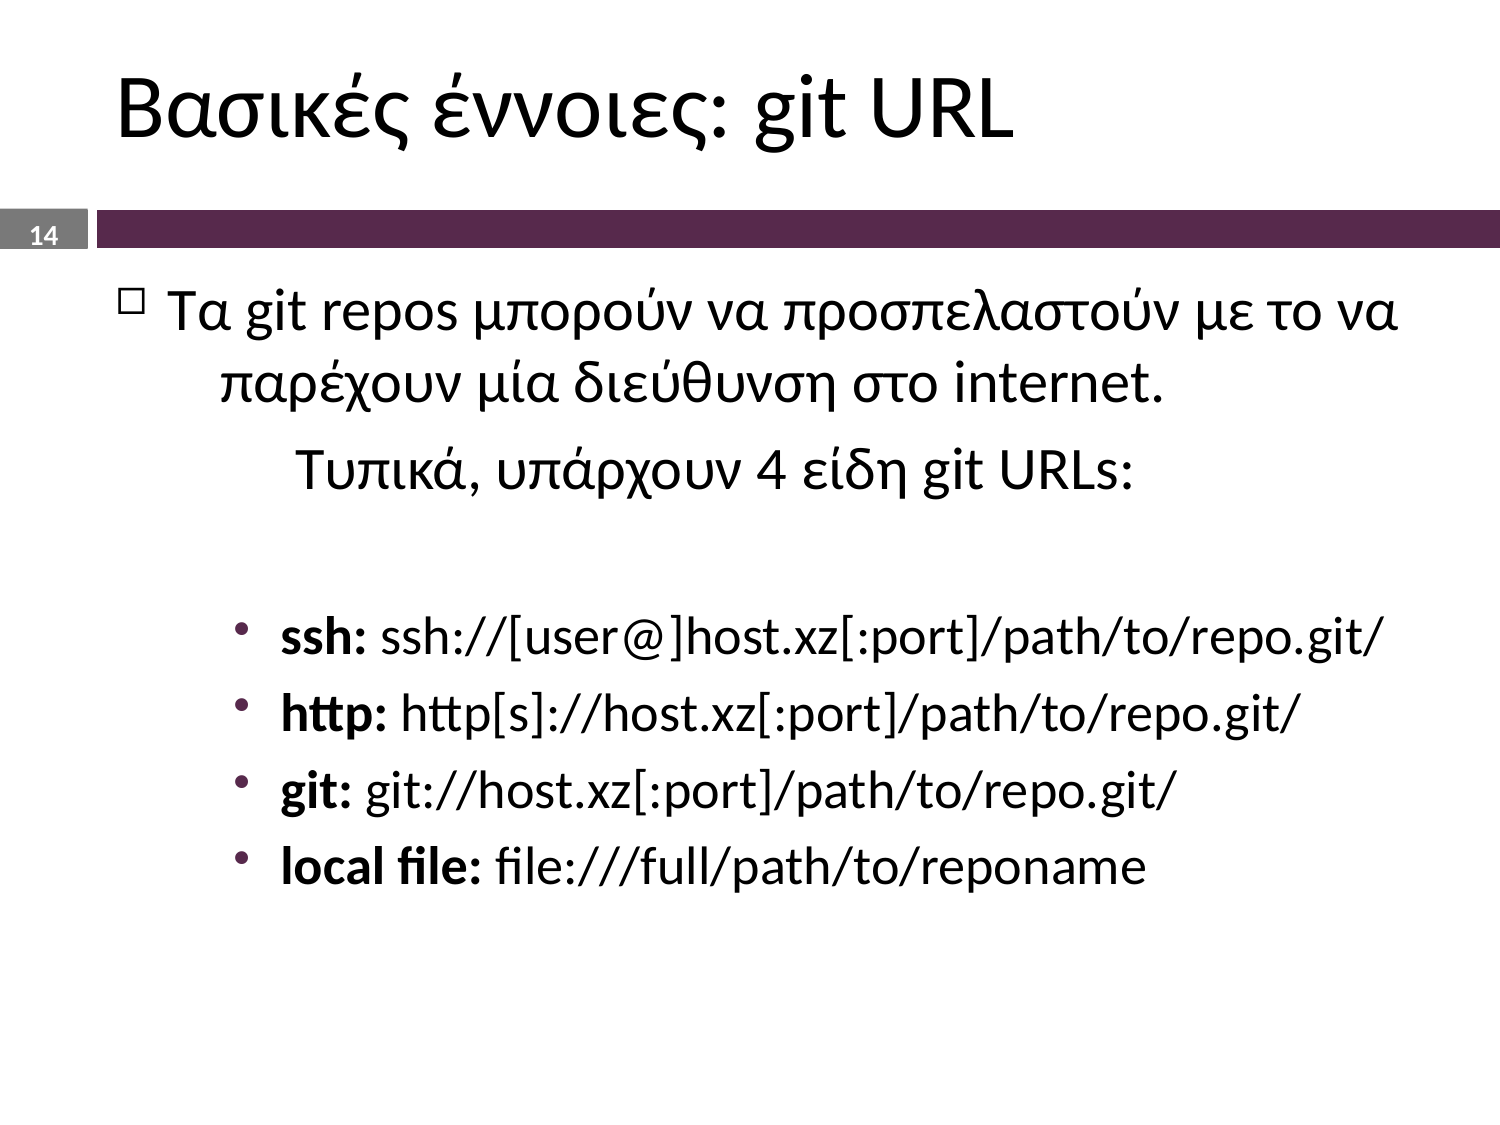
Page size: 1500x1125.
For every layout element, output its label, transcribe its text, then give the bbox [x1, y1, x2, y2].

title Βασικές έννοιες: git URL [100, 19, 1438, 182]
text_box [0, 208, 88, 249]
list Τα git repos μπορούν να προσπελαστούν με το να παρέχουν μία διεύθυνση στο internet. Τυπικά, υπάρχουν 4 είδη git URLs: ssh: ssh://[user@]host.xz[:port]/path/to/repo.git/ http: http[s]://host.xz[:port]/path/to/repo.git/ git: git://host.xz[:port]/path/to/repo.git/ local file: file:///full/path/to/reponame [100, 262, 1438, 1000]
